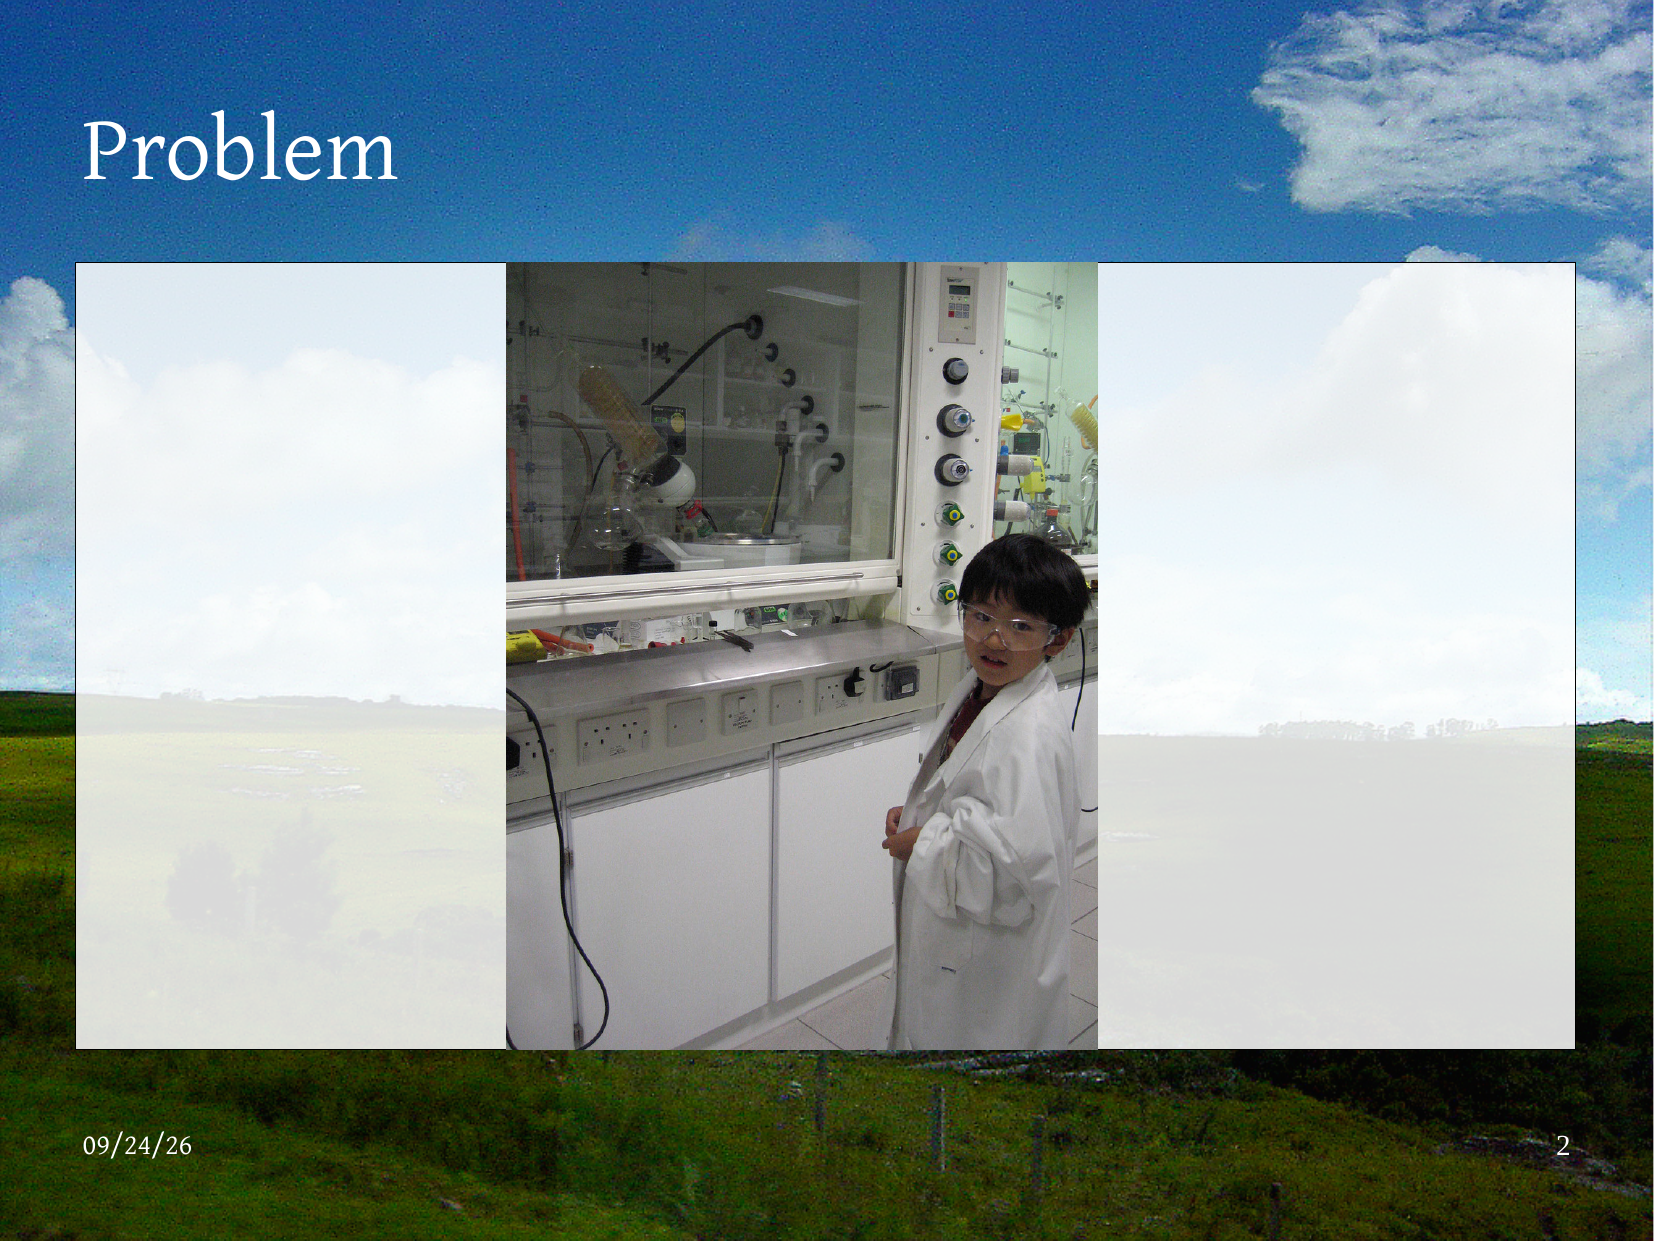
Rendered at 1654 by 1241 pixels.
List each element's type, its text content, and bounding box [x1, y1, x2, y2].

title Problem [82, 49, 1571, 257]
picture [0, 0, 1654, 1241]
